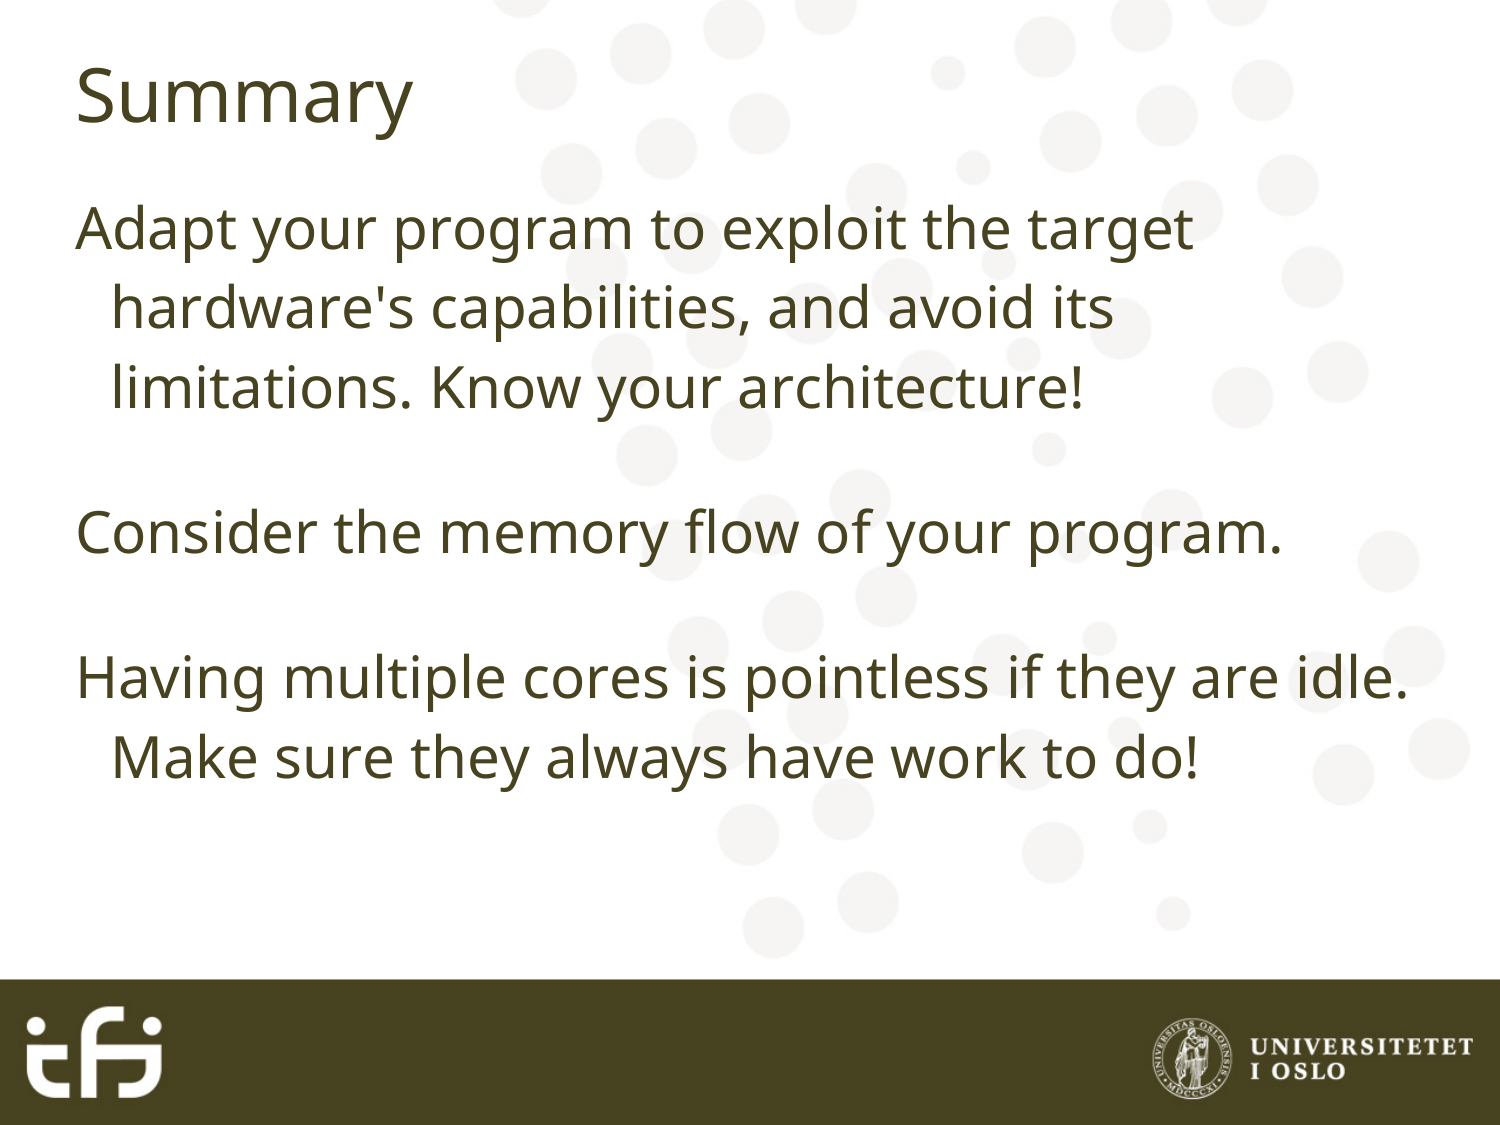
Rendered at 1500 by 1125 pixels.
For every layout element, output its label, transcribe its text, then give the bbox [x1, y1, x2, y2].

list Adapt your program to exploit the target hardware's capabilities, and avoid its limitations. Know your architecture! Consider the memory flow of your program. Having multiple cores is pointless if they are idle. Make sure they always have work to do! [75, 187, 1426, 923]
title Summary [75, 47, 1426, 139]
picture [0, 0, 1500, 1125]
